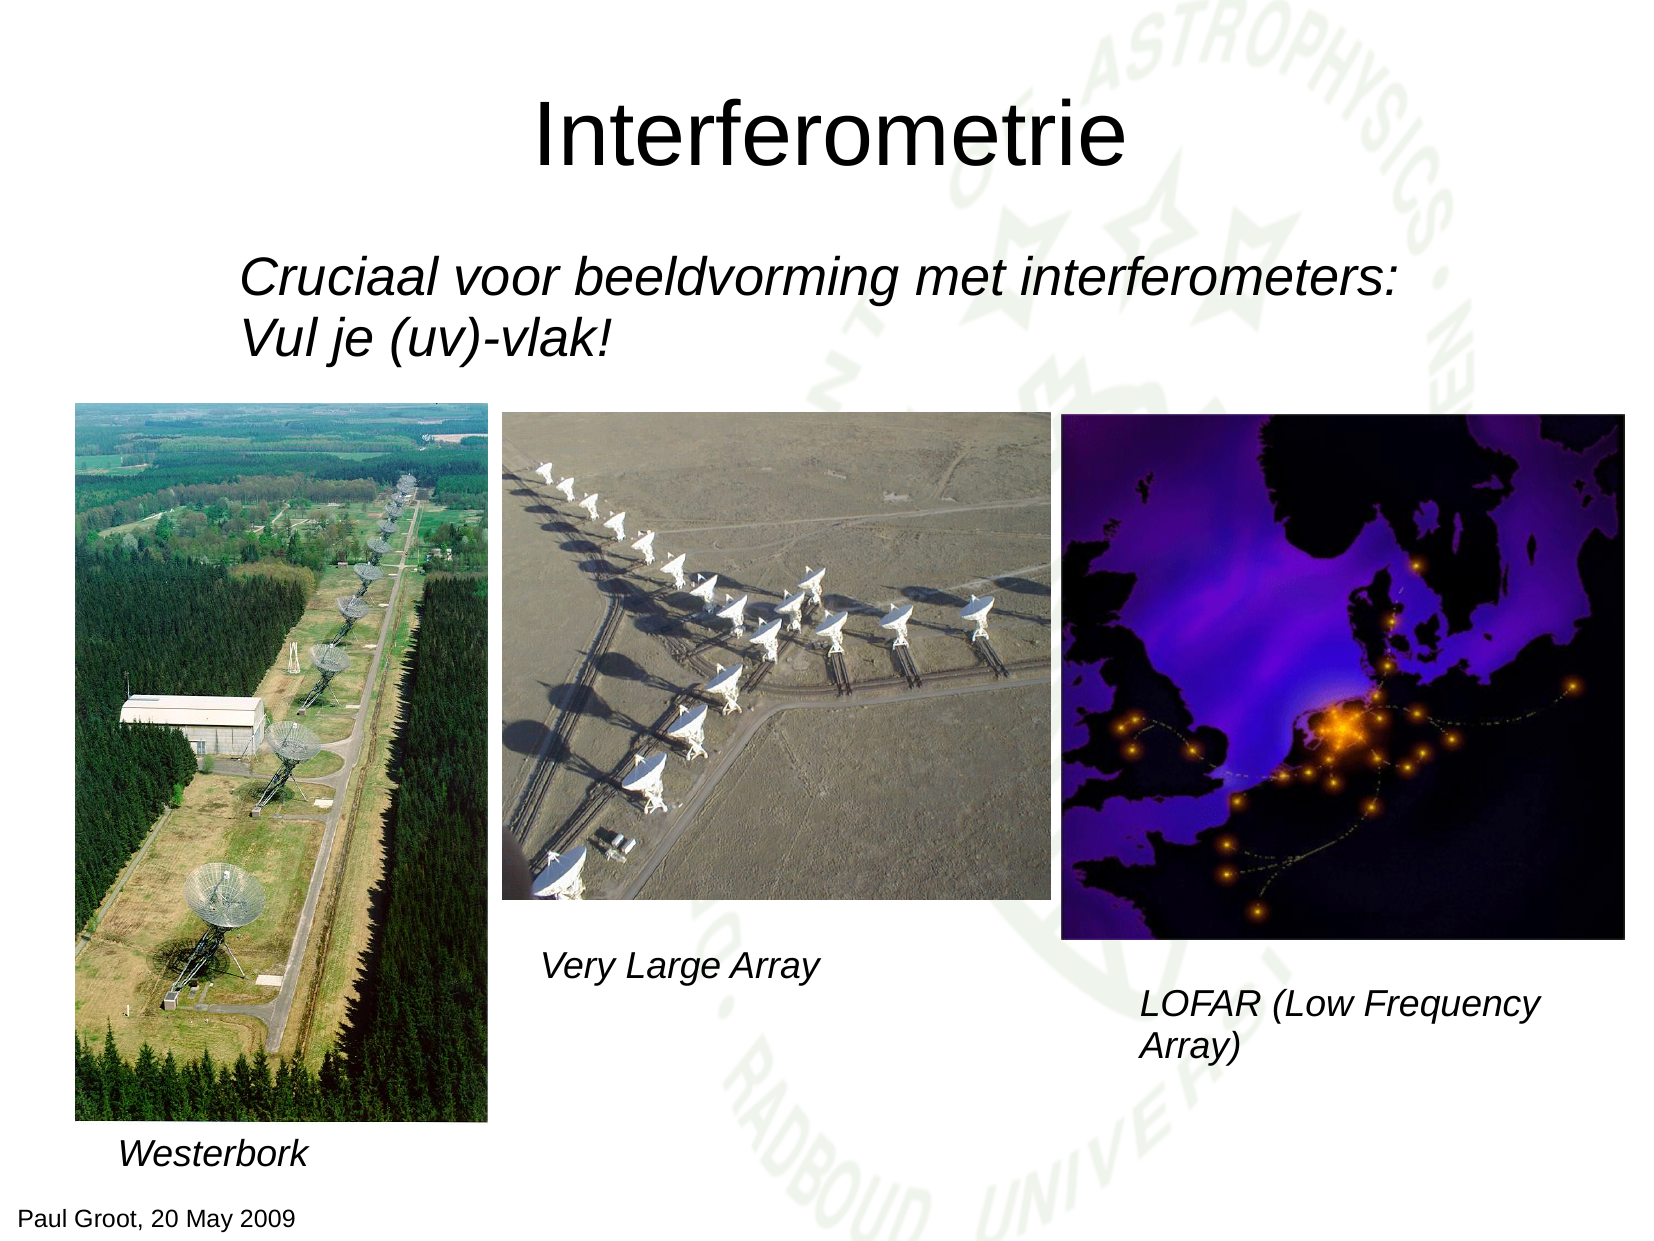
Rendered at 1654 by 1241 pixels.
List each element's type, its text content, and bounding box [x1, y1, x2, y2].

text_box LOFAR (Low Frequency Array) [1125, 975, 1556, 1074]
picture [0, 0, 1654, 1241]
text_box Cruciaal voor beeldvorming met interferometers: Vul je (uv)-vlak! [225, 239, 1415, 376]
text_box Paul Groot, 20 May 2009 [2, 1197, 337, 1241]
text_box Very Large Array [525, 937, 835, 995]
title Interferometrie [86, 37, 1576, 230]
text_box Westerbork [102, 1125, 324, 1182]
